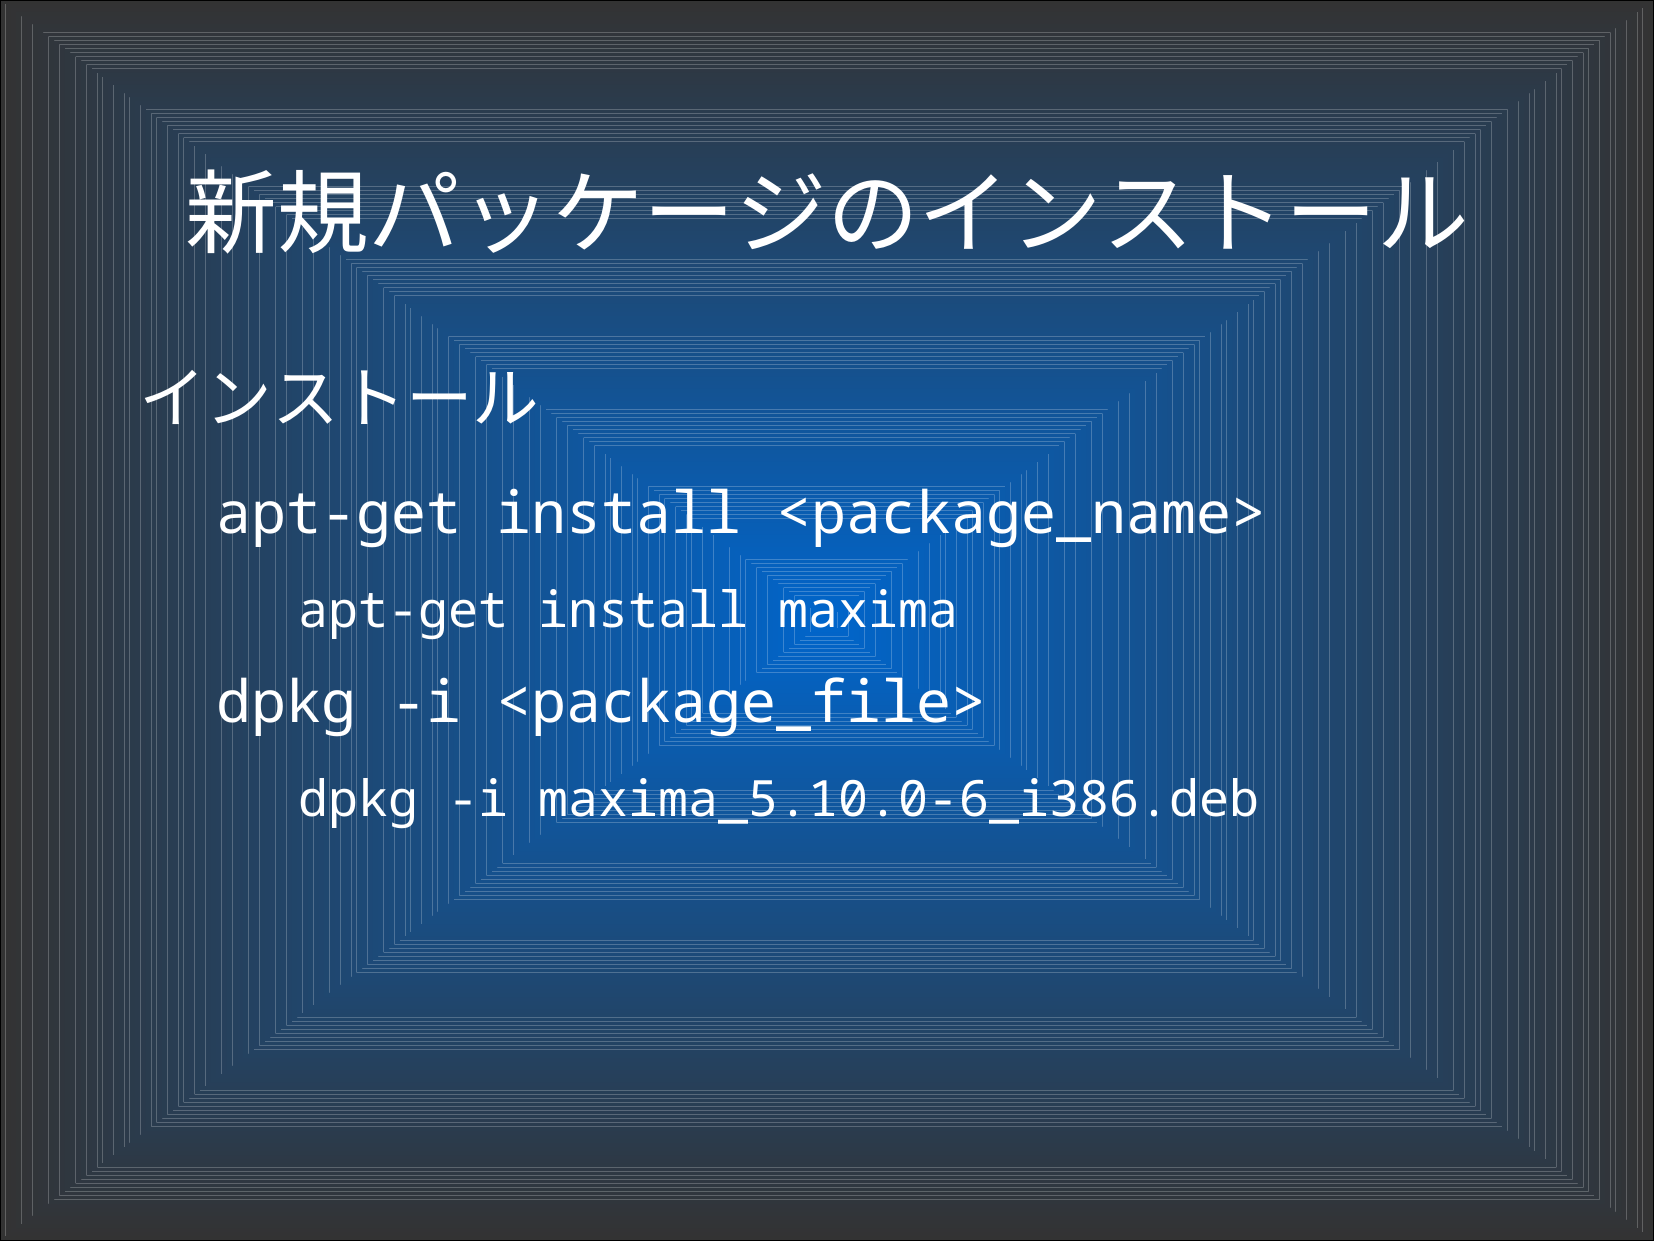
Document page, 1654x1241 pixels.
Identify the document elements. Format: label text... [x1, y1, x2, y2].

title 新規パッケージのインストール [121, 102, 1534, 311]
list インストール apt-get install <package_name> apt-get install maxima dpkg -i <package_file> dpkg -i maxima_5.10.0-6_i386.deb [121, 344, 1534, 1127]
